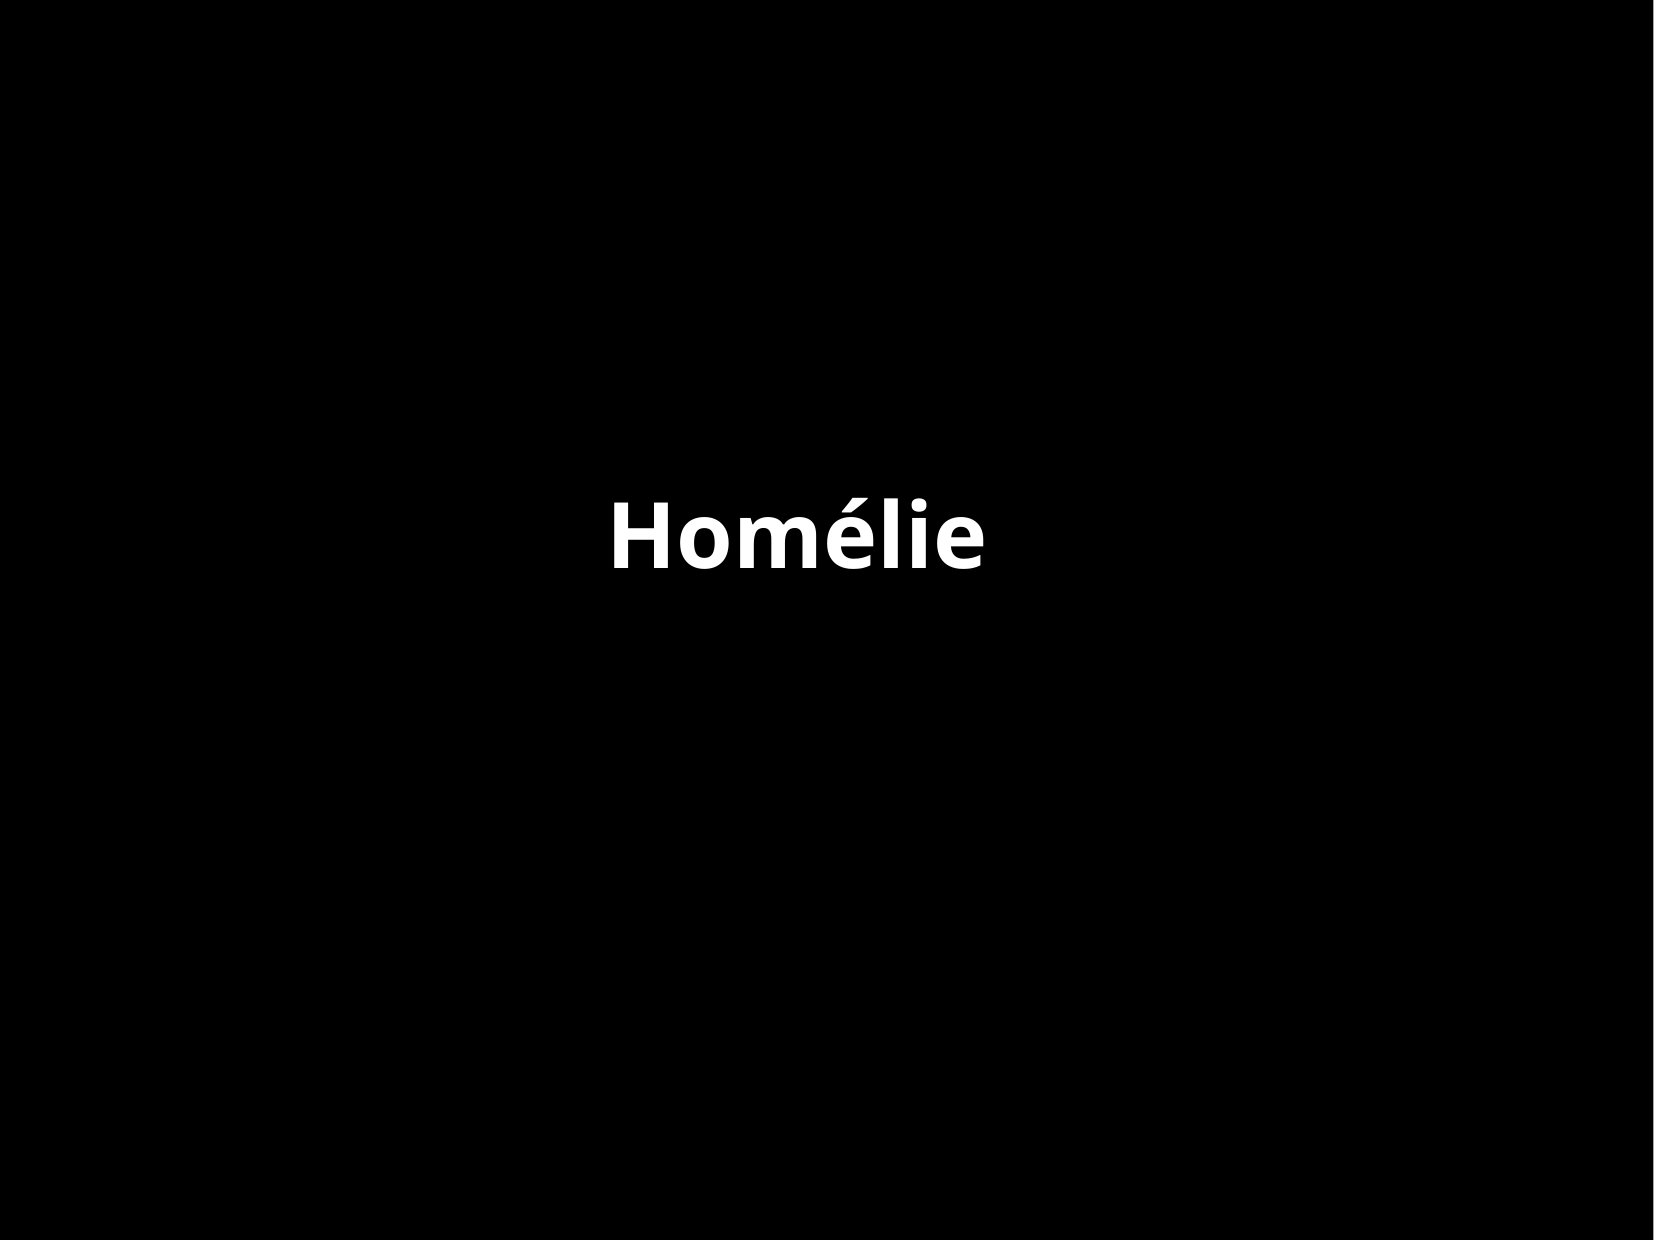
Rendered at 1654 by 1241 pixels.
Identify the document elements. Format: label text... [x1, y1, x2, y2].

text_box Homélie [88, 88, 1507, 975]
